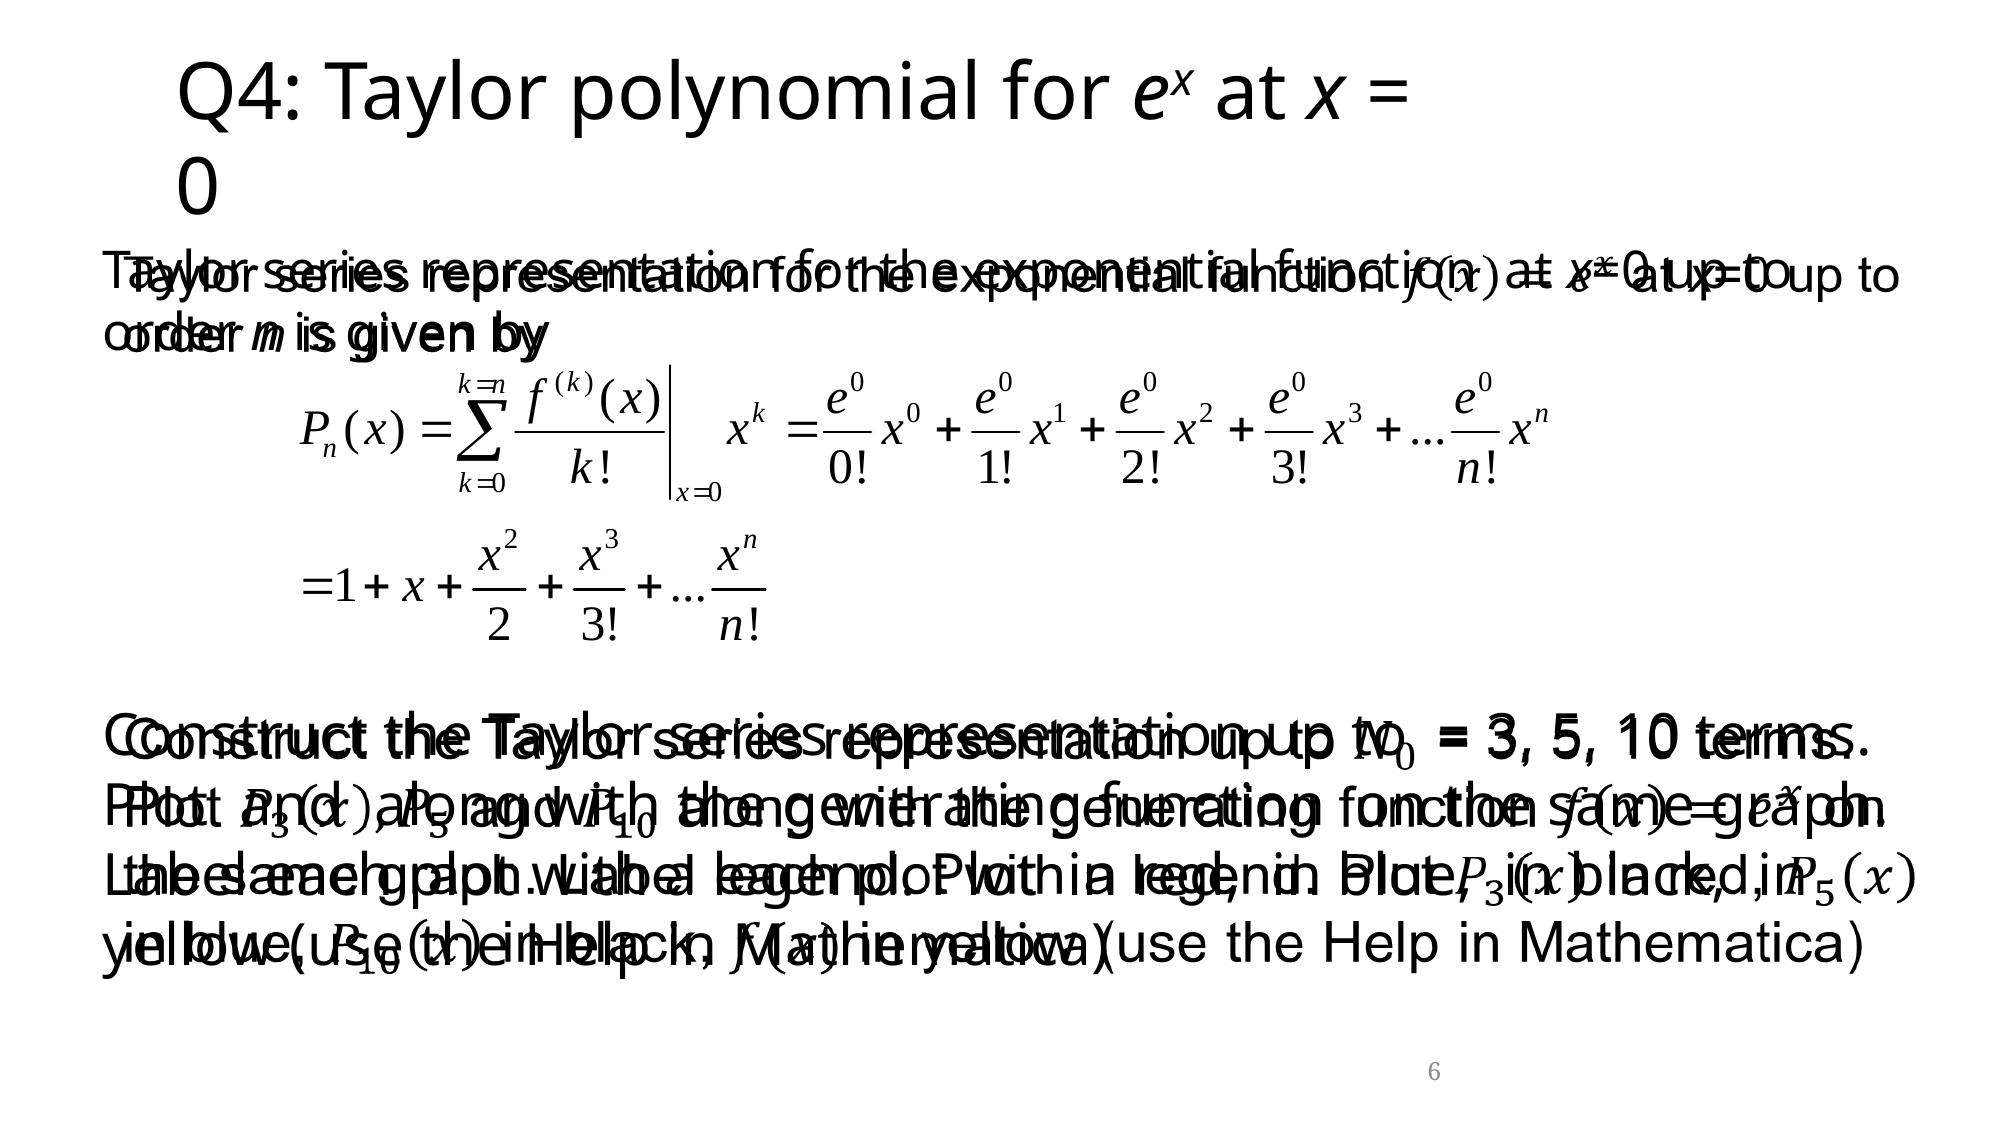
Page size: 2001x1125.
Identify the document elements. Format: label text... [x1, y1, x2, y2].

picture [293, 358, 1555, 648]
slide_number <number> [1412, 1042, 1863, 1103]
text_box [87, 229, 1950, 1008]
title Q4: Taylor polynomial for ex at x = 0 [160, 41, 1436, 228]
